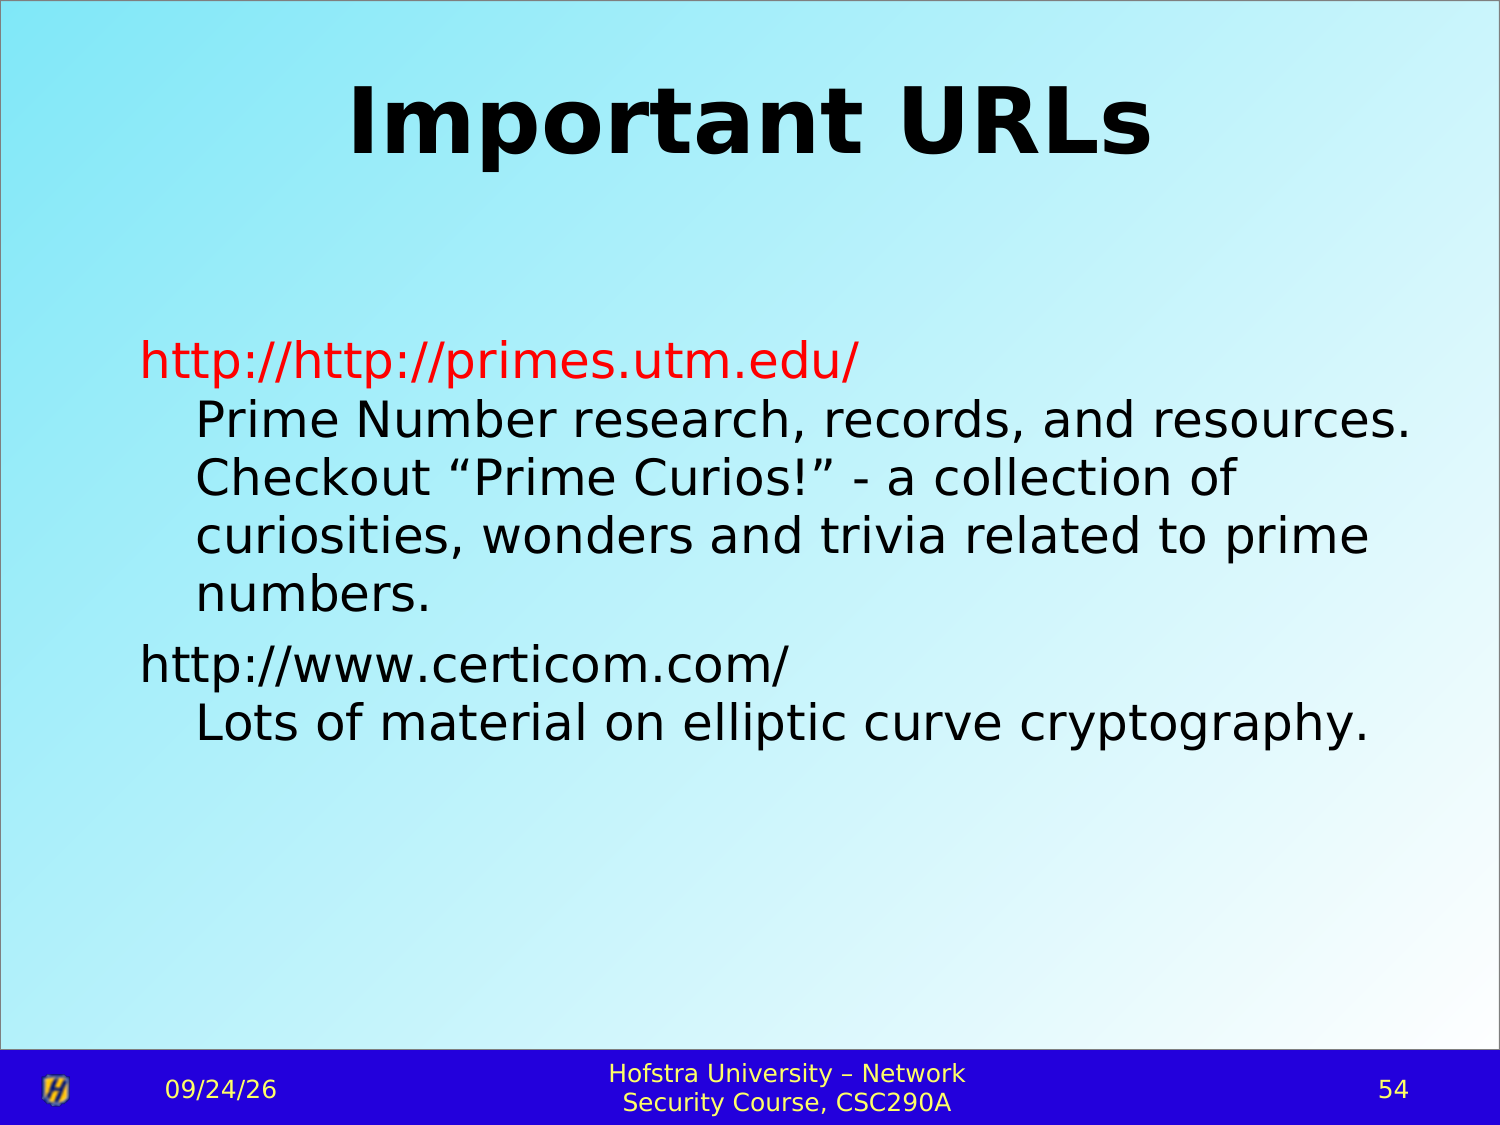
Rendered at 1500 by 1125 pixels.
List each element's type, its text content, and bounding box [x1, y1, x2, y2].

title Important URLs [71, 54, 1431, 184]
list http://http://primes.utm.edu/ Prime Number research, records, and resources. Checkout “Prime Curios!” - a collection of curiosities, wonders and trivia related to prime numbers. http://www.certicom.com/ Lots of material on elliptic curve cryptography. [124, 324, 1432, 1031]
picture [37, 1072, 76, 1110]
